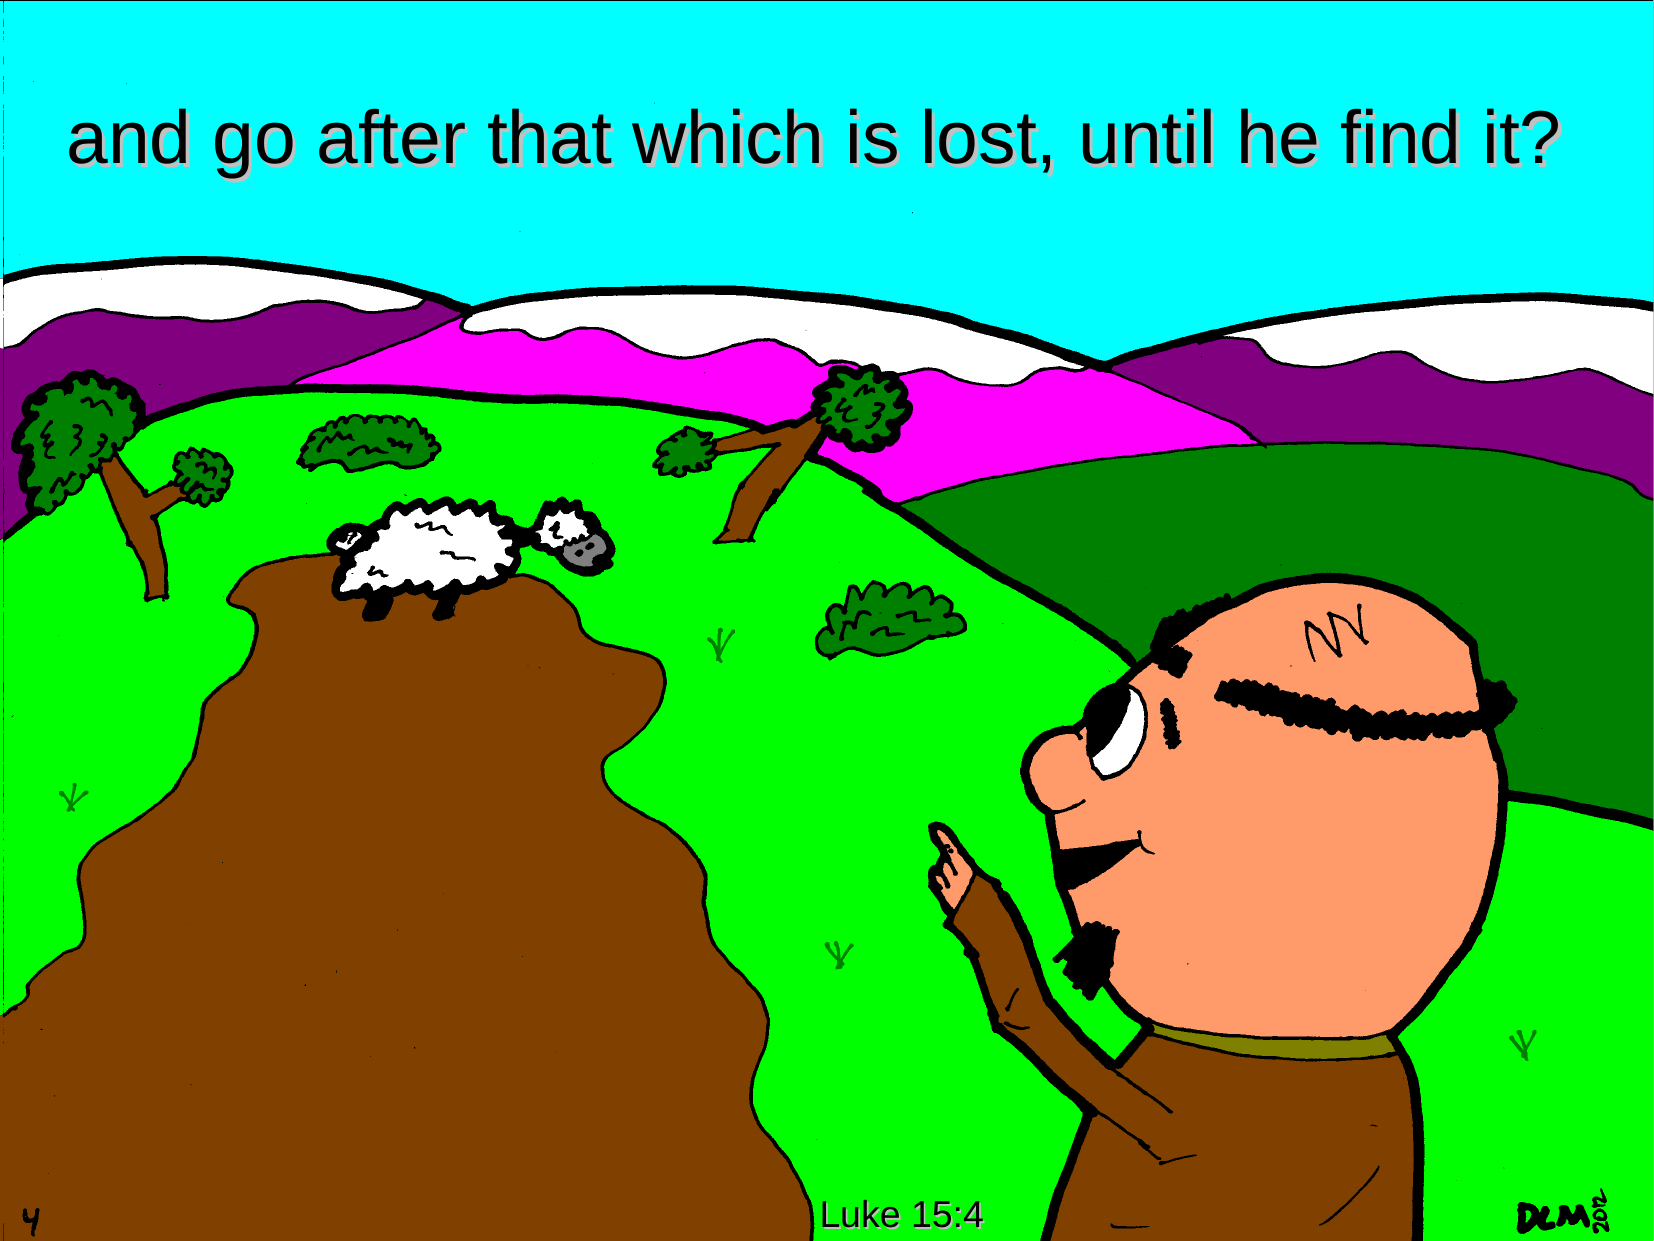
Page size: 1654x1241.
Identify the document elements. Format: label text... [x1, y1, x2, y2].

picture [0, 1, 1654, 1241]
text_box Luke 15:4 [150, 1186, 1654, 1241]
text_box and go after that which is lost, until he find it? [37, 88, 1613, 188]
